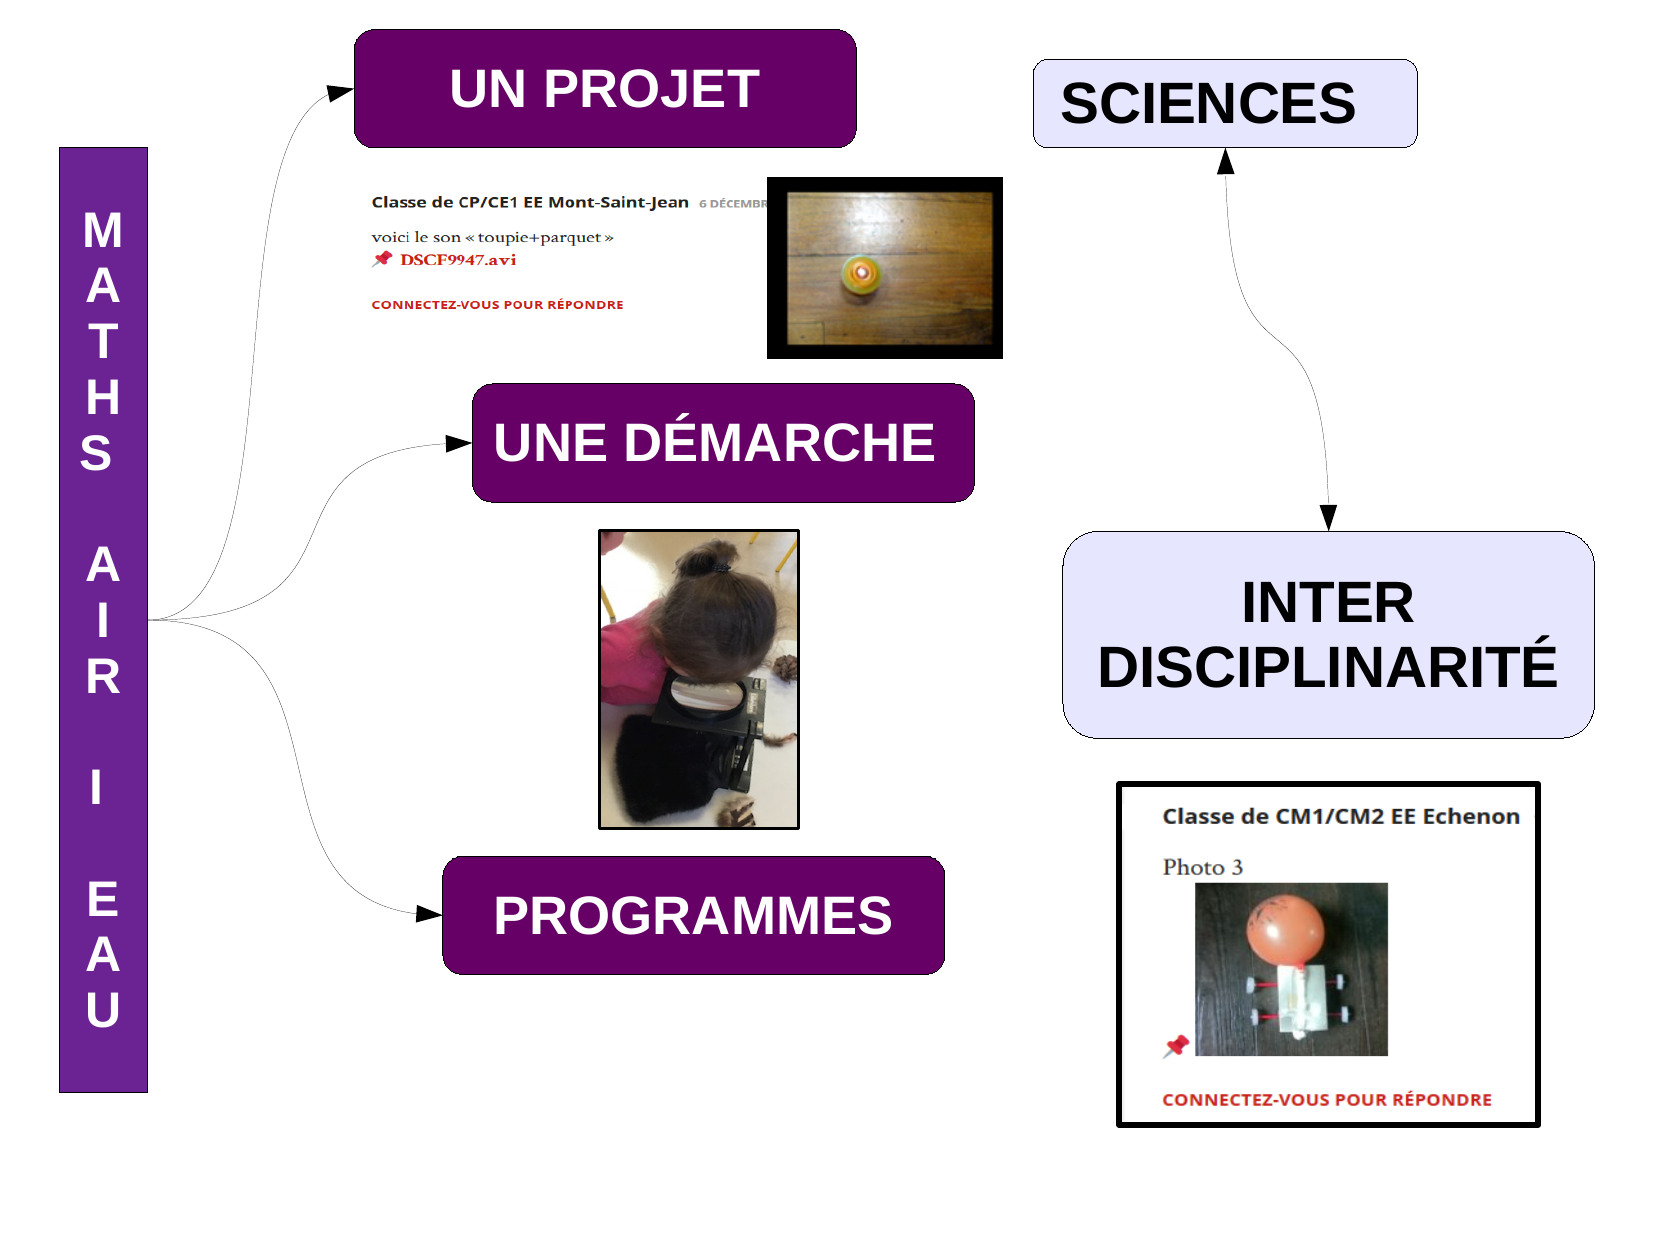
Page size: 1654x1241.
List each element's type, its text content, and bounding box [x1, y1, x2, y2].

text_box M A T H S A I R I E A U [59, 147, 148, 1093]
text_box PROGRAMMES [442, 856, 945, 975]
text_box UNE DÉMARCHE [472, 383, 975, 503]
text_box INTER DISCIPLINARITÉ [1062, 531, 1595, 739]
picture [601, 531, 798, 827]
text_box SCIENCES [1033, 59, 1418, 148]
picture [354, 177, 1003, 359]
picture [1122, 787, 1536, 1123]
text_box UN PROJET [354, 29, 857, 148]
